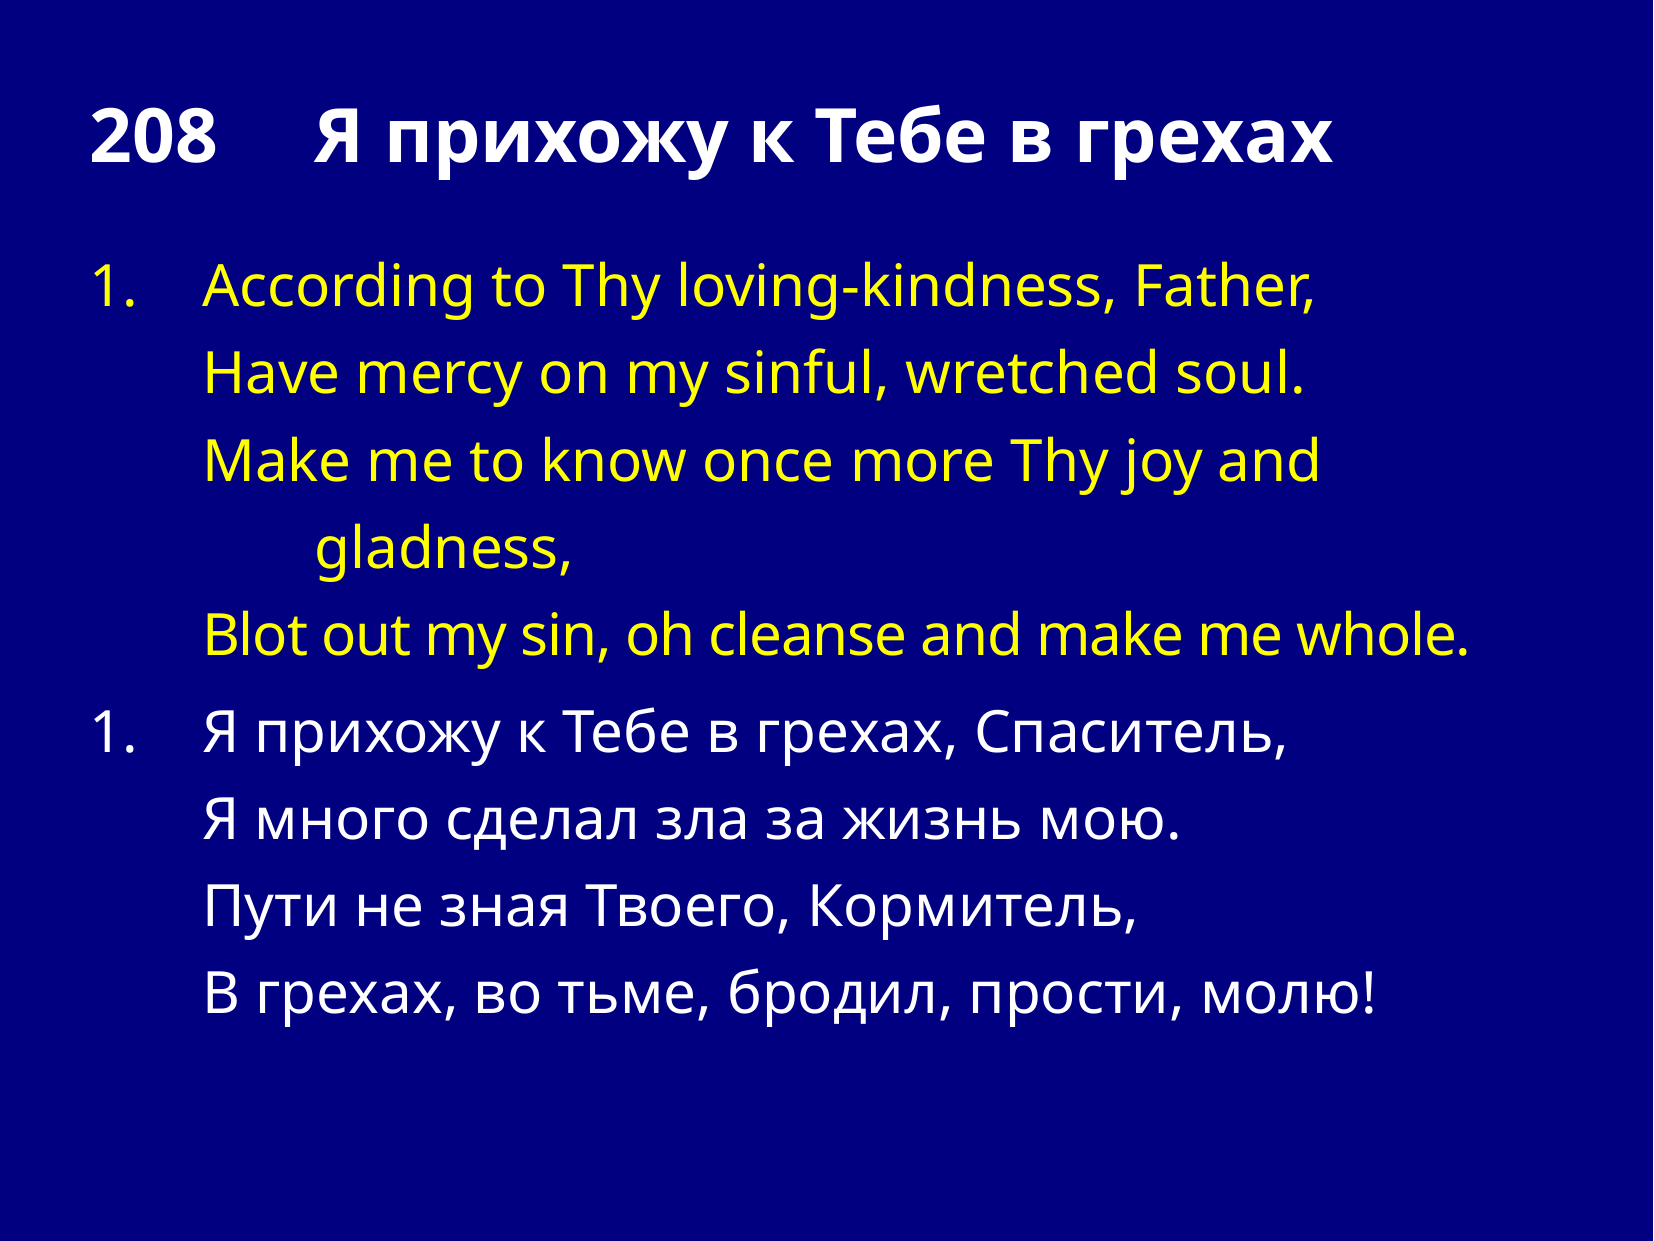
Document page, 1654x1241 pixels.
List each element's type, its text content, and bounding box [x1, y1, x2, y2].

text_box 1. According to Thy loving-kindness, Father, Have mercy on my sinful, wretched soul. Make me to know once more Thy joy and gladness, Blot out my sin, oh cleanse and make me whole. [75, 150, 1653, 638]
text_box 208 Я прихожу к Тебе в грехах [75, 75, 1576, 188]
text_box 1. Я прихожу к Тебе в грехах, Спаситель, Я много сделал зла за жизнь мою. Пути не зная Твоего, Кормитель, В грехах, во тьме, бродил, прости, молю! [75, 675, 1576, 1163]
